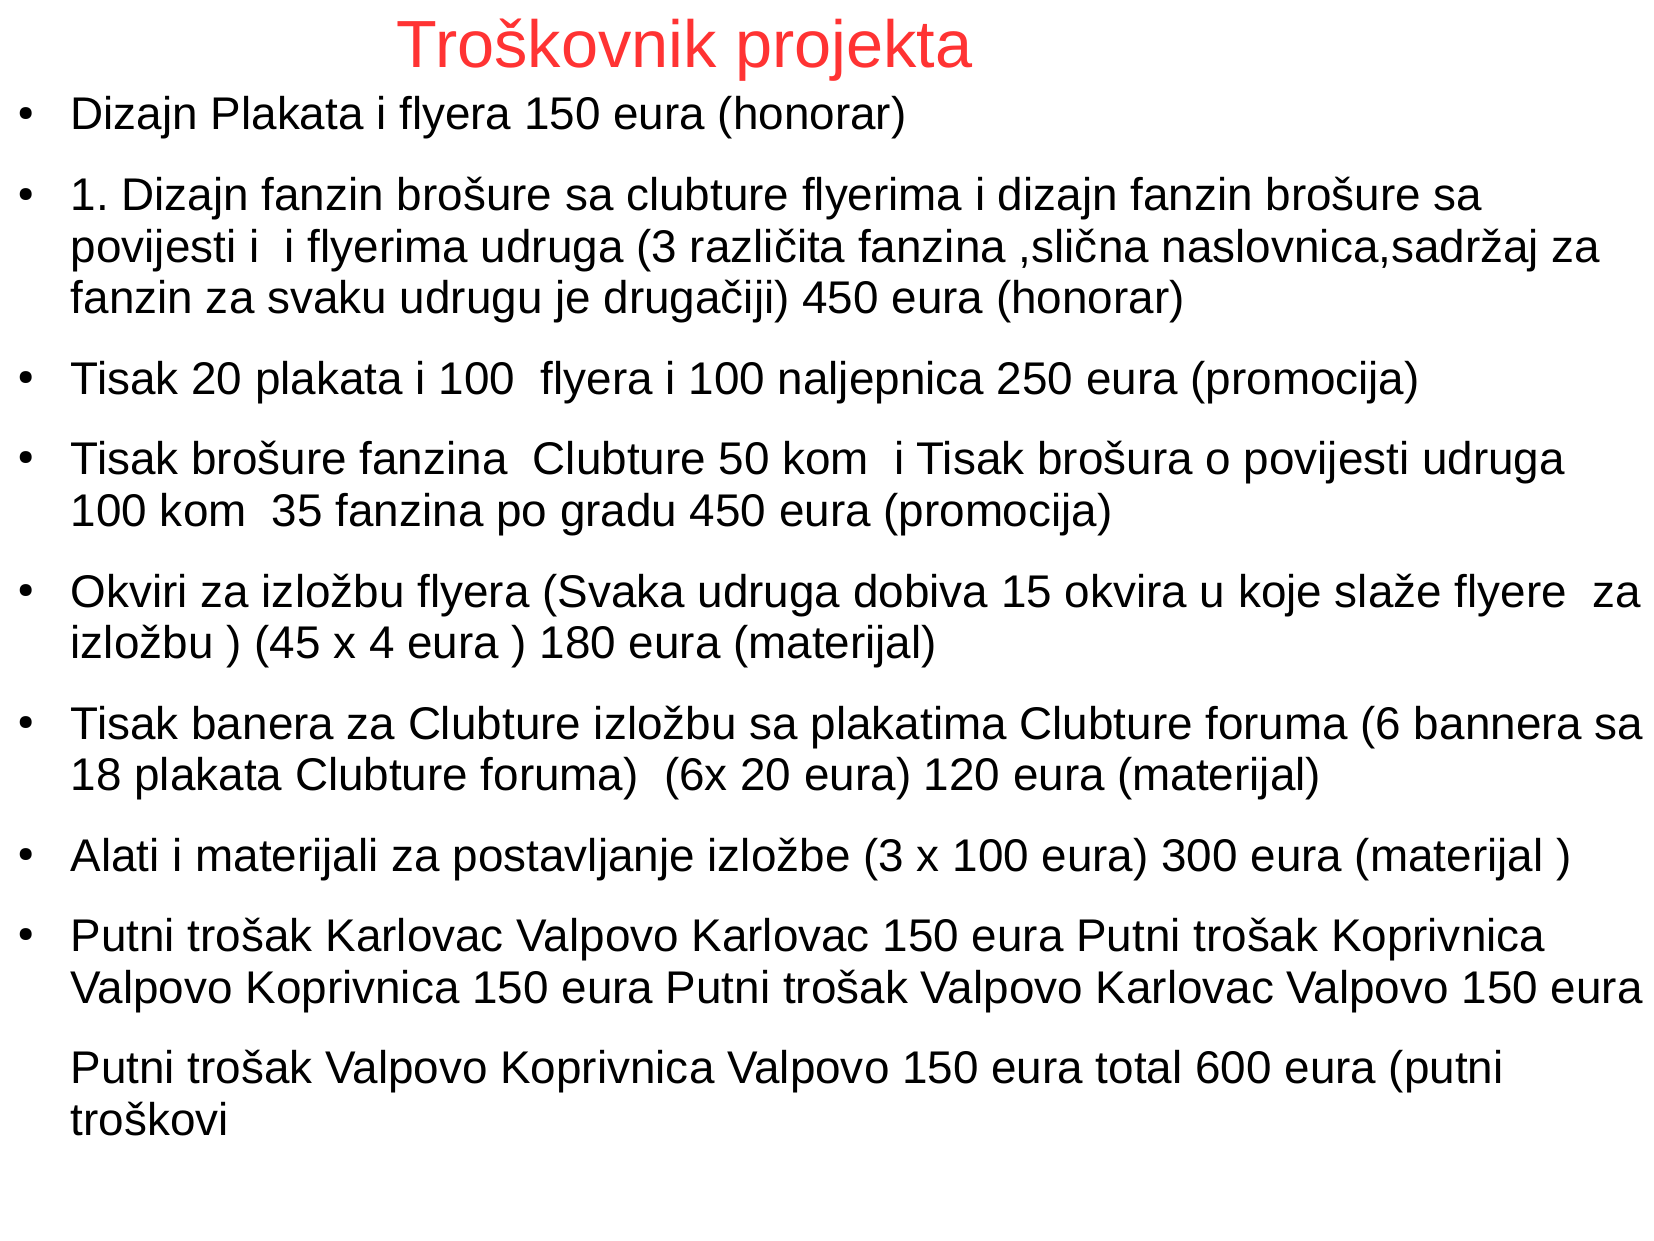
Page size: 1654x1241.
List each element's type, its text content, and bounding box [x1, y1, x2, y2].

list Dizajn Plakata i flyera 150 eura (honorar) 1. Dizajn fanzin brošure sa clubture flyerima i dizajn fanzin brošure sa povijesti i i flyerima udruga (3 različita fanzina ,slična naslovnica,sadržaj za fanzin za svaku udrugu je drugačiji) 450 eura (honorar) Tisak 20 plakata i 100 flyera i 100 naljepnica 250 eura (promocija) Tisak brošure fanzina Clubture 50 kom i Tisak brošura o povijesti udruga 100 kom 35 fanzina po gradu 450 eura (promocija) Okviri za izložbu flyera (Svaka udruga dobiva 15 okvira u koje slaže flyere za izložbu ) (45 x 4 eura ) 180 eura (materijal) Tisak banera za Clubture izložbu sa plakatima Clubture foruma (6 bannera sa 18 plakata Clubture foruma) (6x 20 eura) 120 eura (materijal) Alati i materijali za postavljanje izložbe (3 x 100 eura) 300 eura (materijal ) Putni trošak Karlovac Valpovo Karlovac 150 eura Putni trošak Koprivnica Valpovo Koprivnica 150 eura Putni trošak Valpovo Karlovac Valpovo 150 eura Putni trošak Valpovo Koprivnica Valpovo 150 eura total 600 eura (putni troškovi [0, 88, 1654, 1241]
title Troškovnik projekta [236, 0, 1152, 88]
